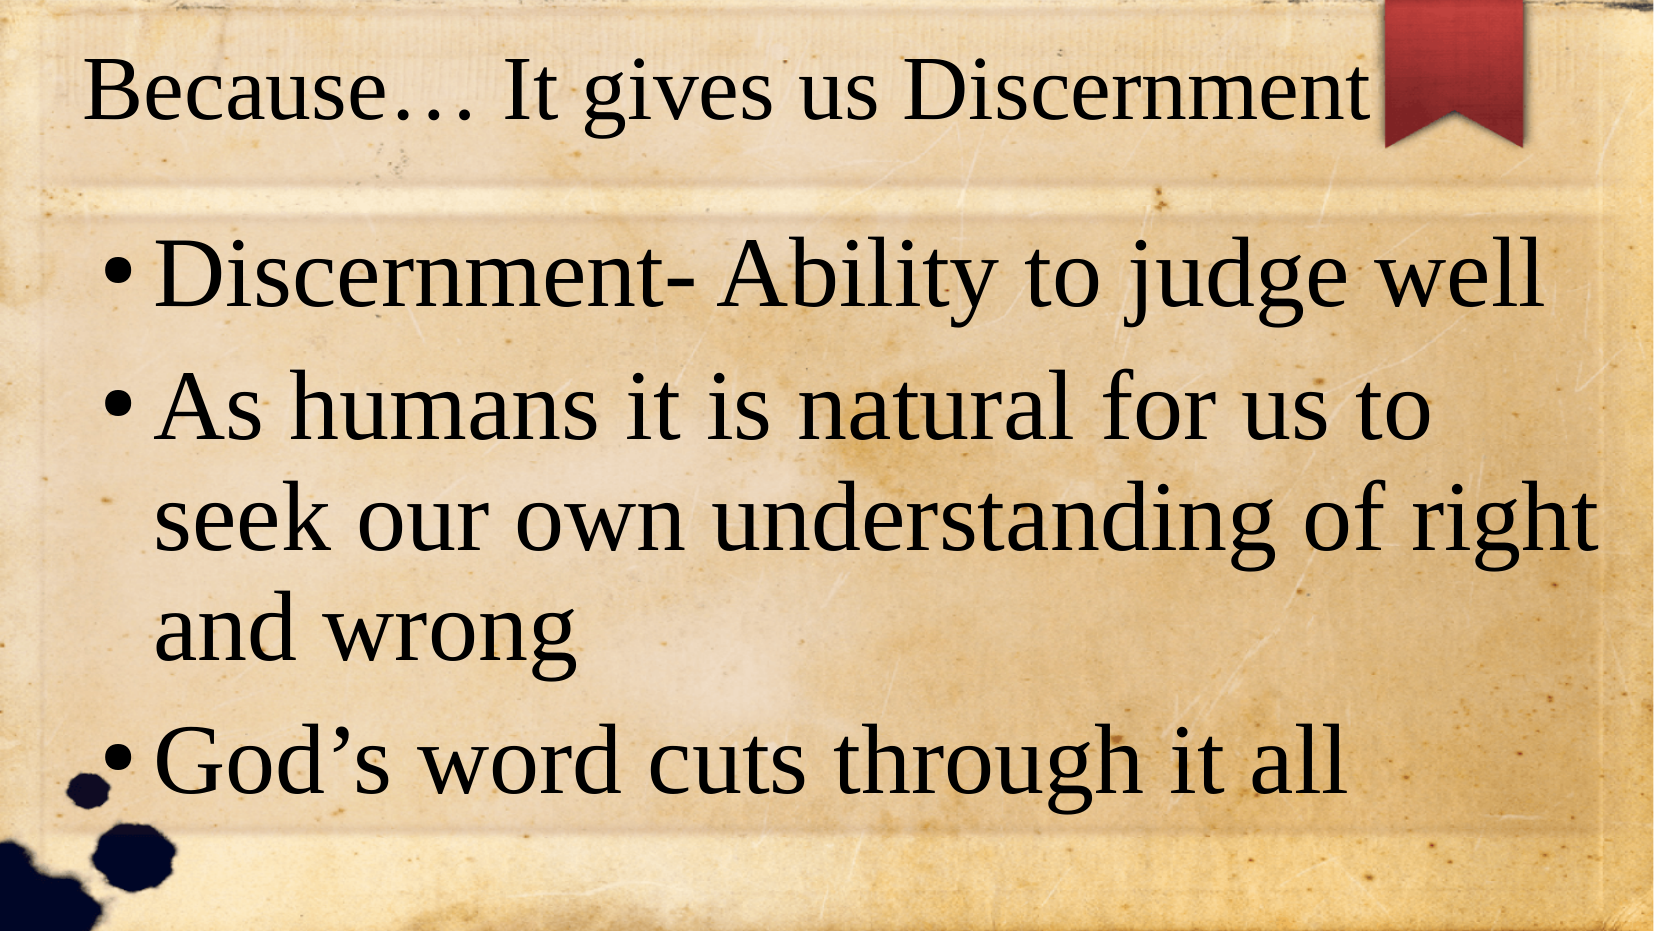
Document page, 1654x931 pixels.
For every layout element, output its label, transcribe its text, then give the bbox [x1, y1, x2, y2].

list Discernment- Ability to judge well As humans it is natural for us to seek our own understanding of right and wrong God’s word cuts through it all [82, 217, 1613, 826]
title Because… It gives us Discernment [82, 0, 1388, 178]
picture [0, 0, 1654, 931]
